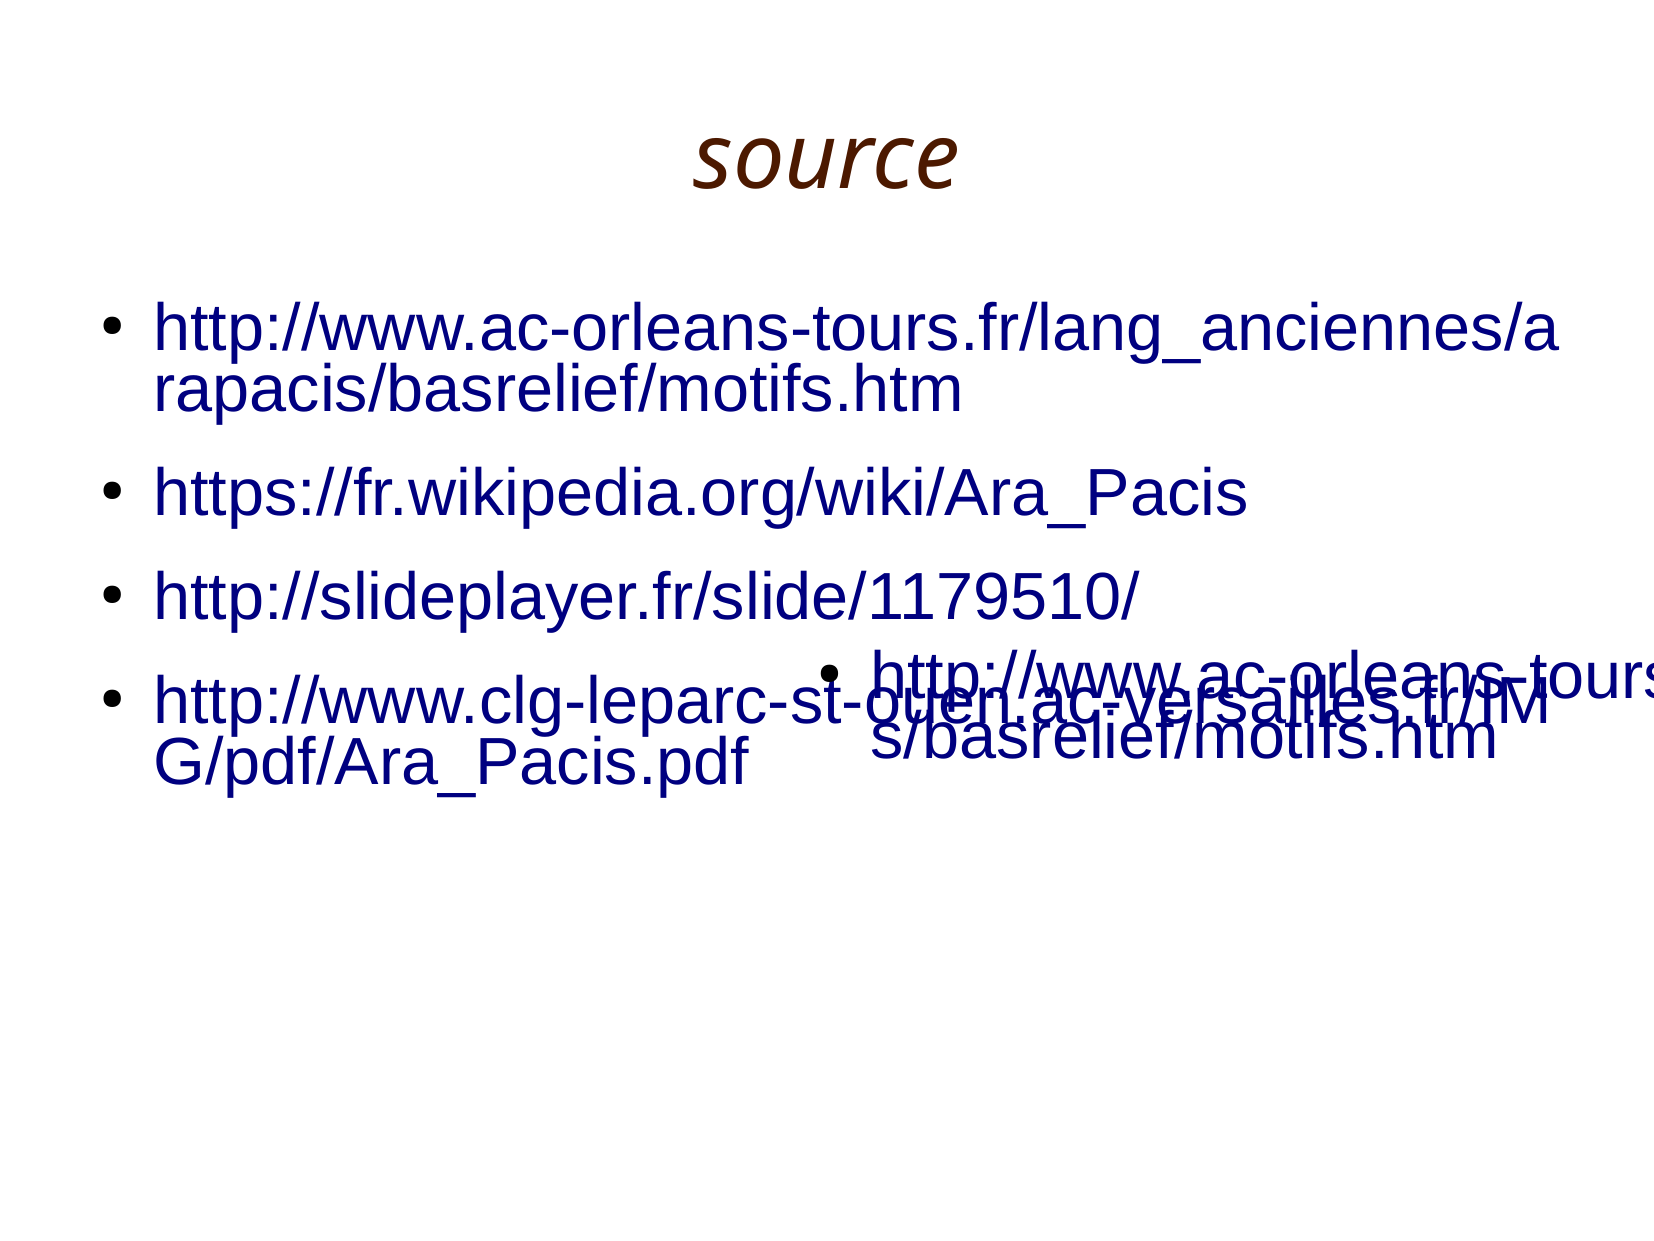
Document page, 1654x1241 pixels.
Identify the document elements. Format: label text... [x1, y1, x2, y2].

text_box http://www.ac-orleans-tours.fr/lang_anciennes/arapacis/basrelief/motifs.htm [799, 637, 1654, 713]
list http://www.ac-orleans-tours.fr/lang_anciennes/arapacis/basrelief/motifs.htm https://fr.wikipedia.org/wiki/Ara_Pacis http://slideplayer.fr/slide/1179510/ http://www.clg-leparc-st-ouen.ac-versailles.fr/IMG/pdf/Ara_Pacis.pdf [82, 290, 1571, 1094]
title source [82, 49, 1571, 257]
